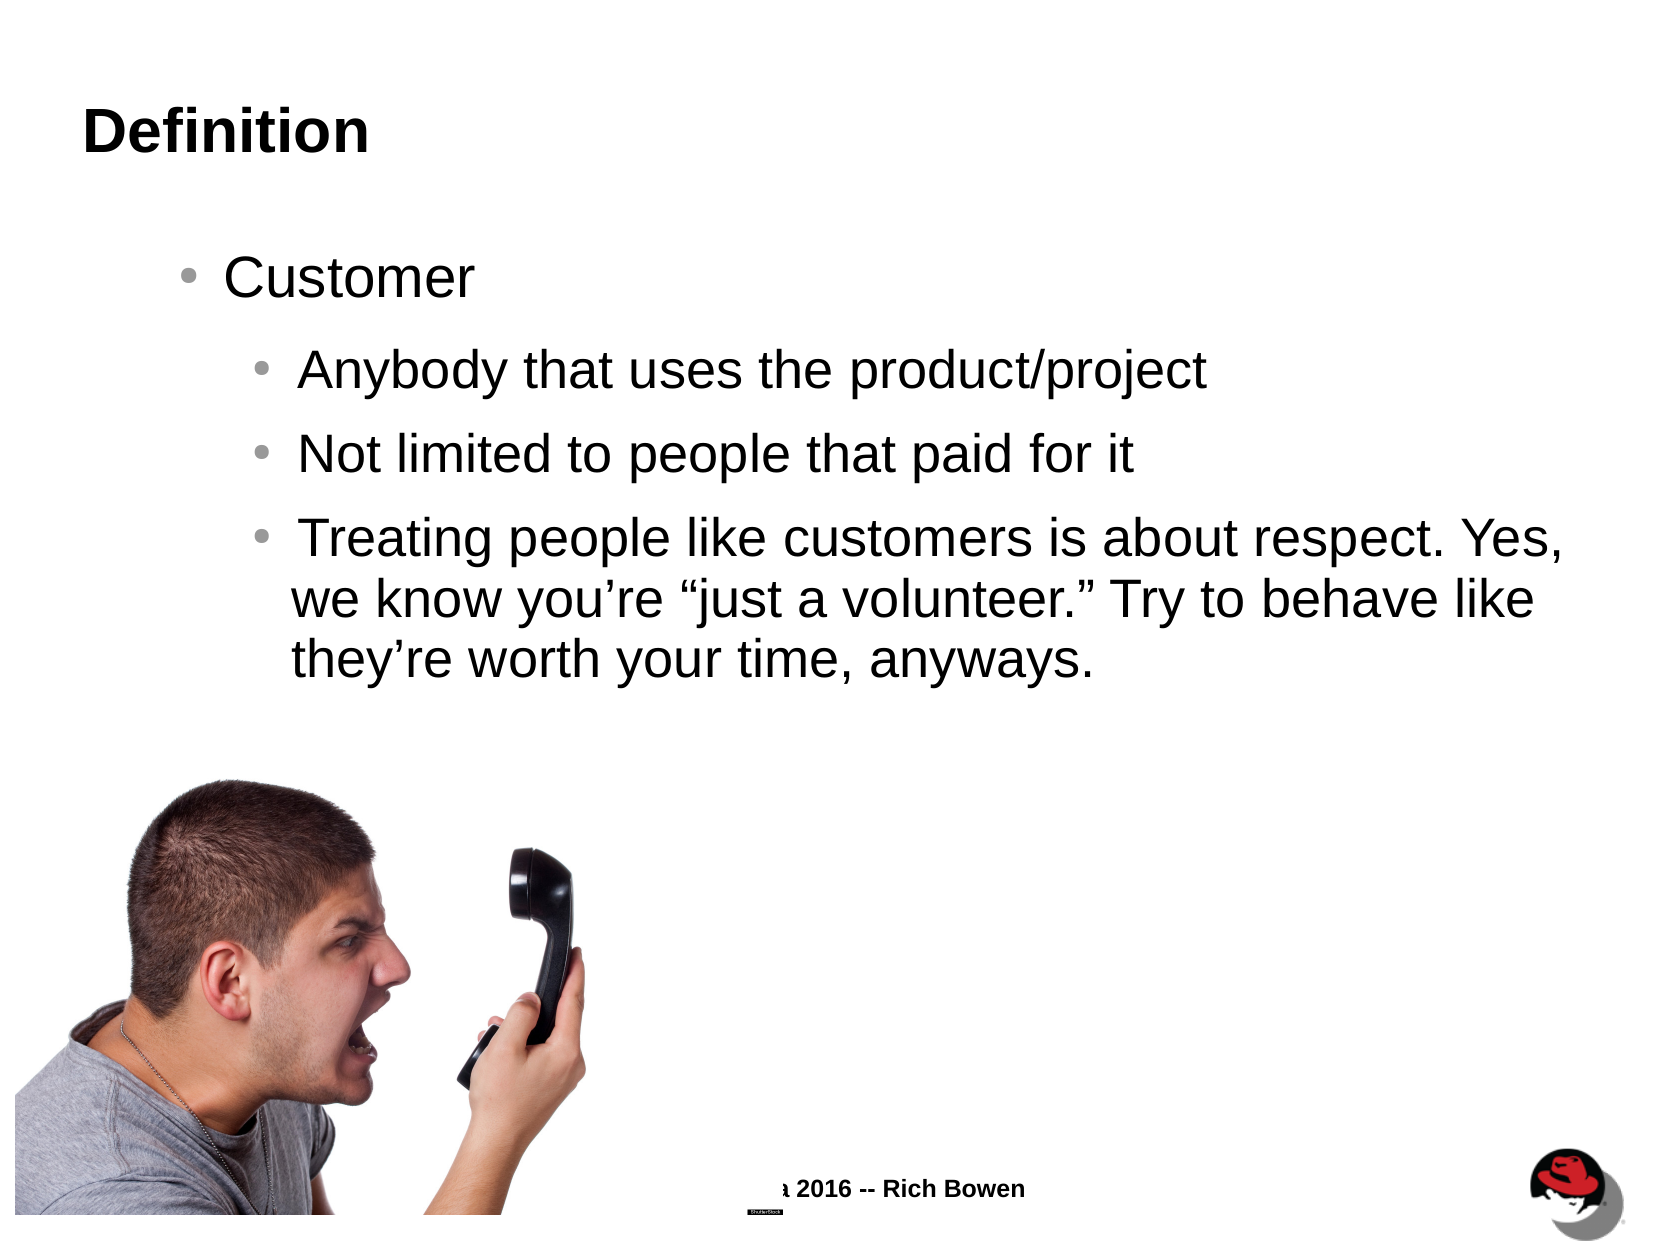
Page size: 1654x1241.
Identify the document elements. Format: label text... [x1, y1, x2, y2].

list Customer Anybody that uses the product/project Not limited to people that paid for it Treating people like customers is about respect. Yes, we know you’re “just a volunteer.” Try to behave like they’re worth your time, anyways. [86, 244, 1576, 1039]
title Definition [82, 37, 1571, 226]
picture [15, 702, 783, 1216]
picture [1529, 1146, 1613, 1224]
